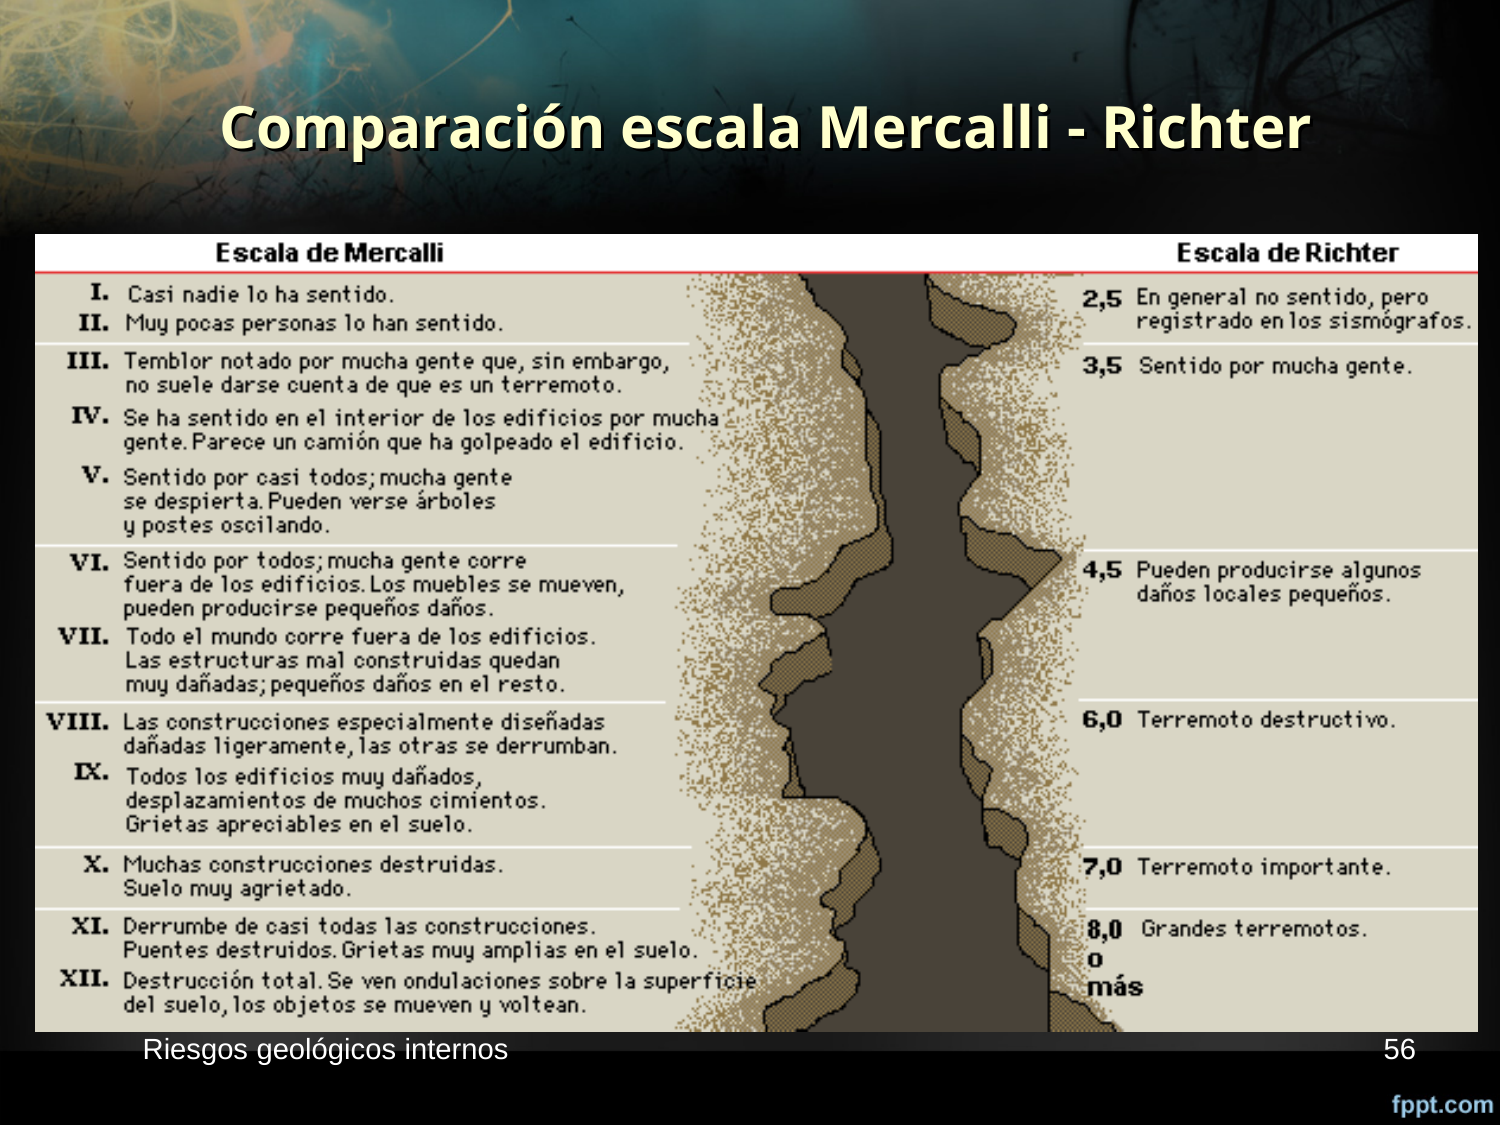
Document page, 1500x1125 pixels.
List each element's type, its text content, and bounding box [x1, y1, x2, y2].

picture [0, 0, 1500, 1125]
text_box Riesgos geológicos internos [88, 1032, 564, 1102]
text_box <número> [1080, 1032, 1431, 1102]
text_box Comparación escala Mercalli - Richter [204, 82, 1328, 168]
